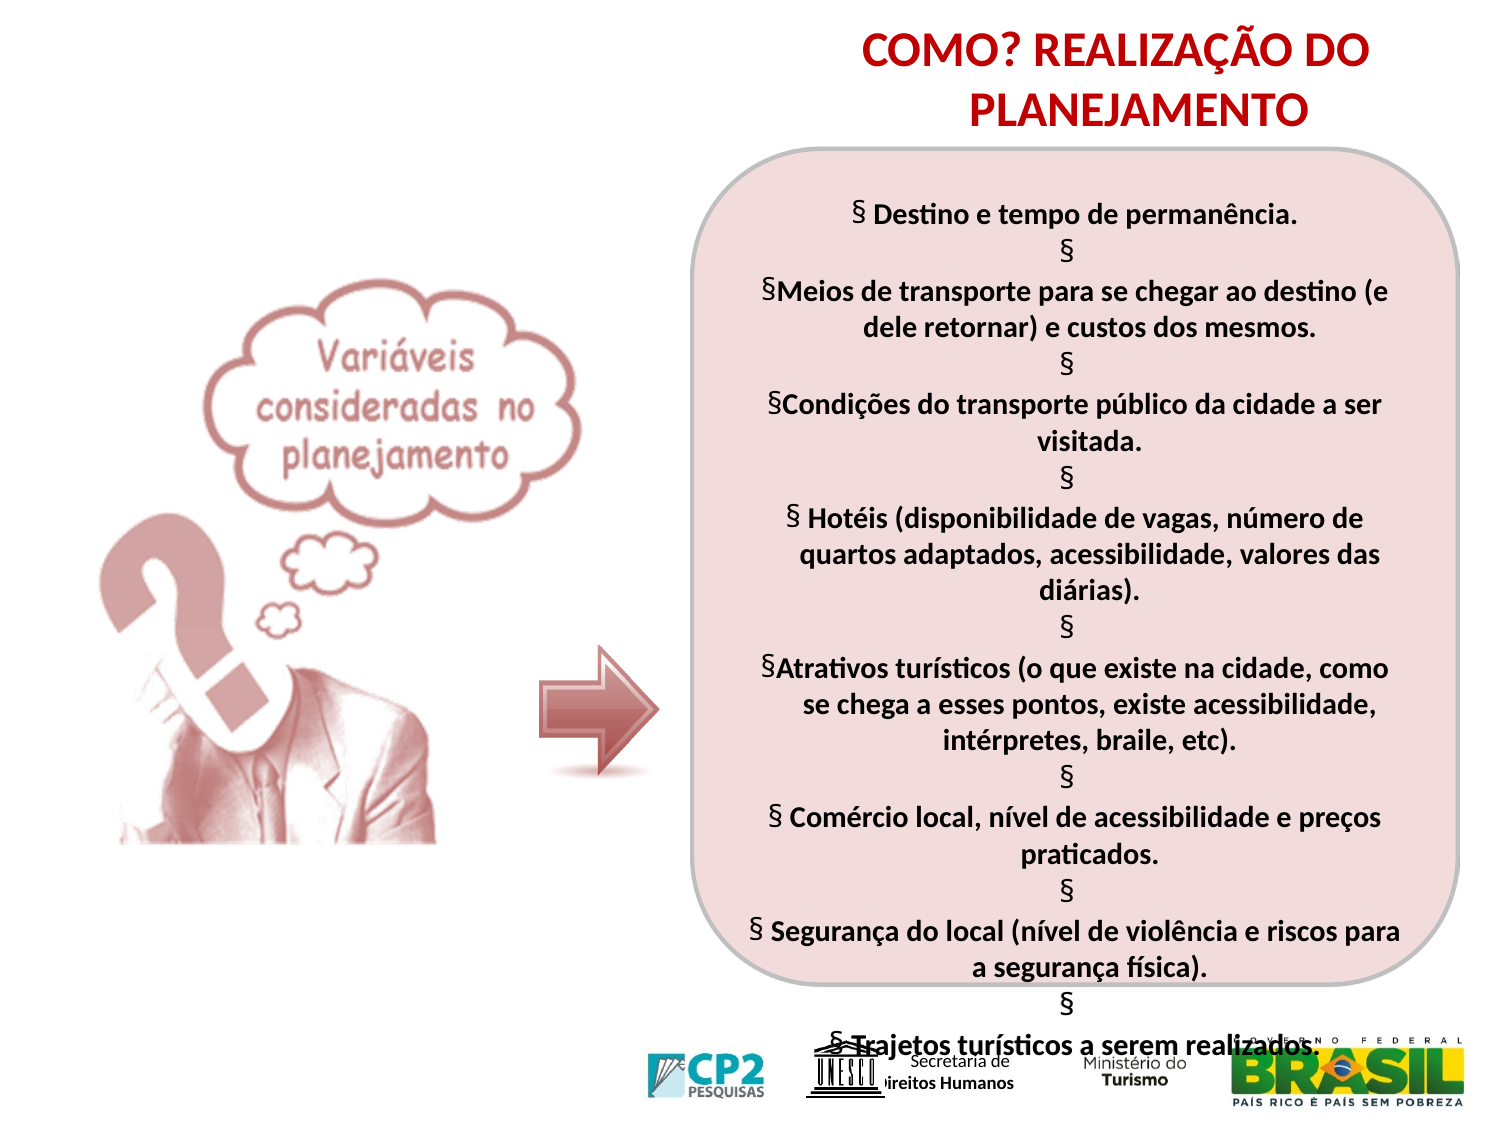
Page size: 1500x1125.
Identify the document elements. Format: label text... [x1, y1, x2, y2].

picture [93, 243, 662, 847]
title COMO? Realização do planejamento [732, 0, 1500, 154]
text_box Destino e tempo de permanência. Meios de transporte para se chegar ao destino (e dele retornar) e custos dos mesmos. Condições do transporte público da cidade a ser visitada. Hotéis (disponibilidade de vagas, número de quartos adaptados, acessibilidade, valores das diárias). Atrativos turísticos (o que existe na cidade, como se chega a esses pontos, existe acessibilidade, intérpretes, braile, etc). Comércio local, nível de acessibilidade e preços praticados. Segurança do local (nível de violência e riscos para a segurança física). Trajetos turísticos a serem realizados. [692, 149, 1458, 985]
